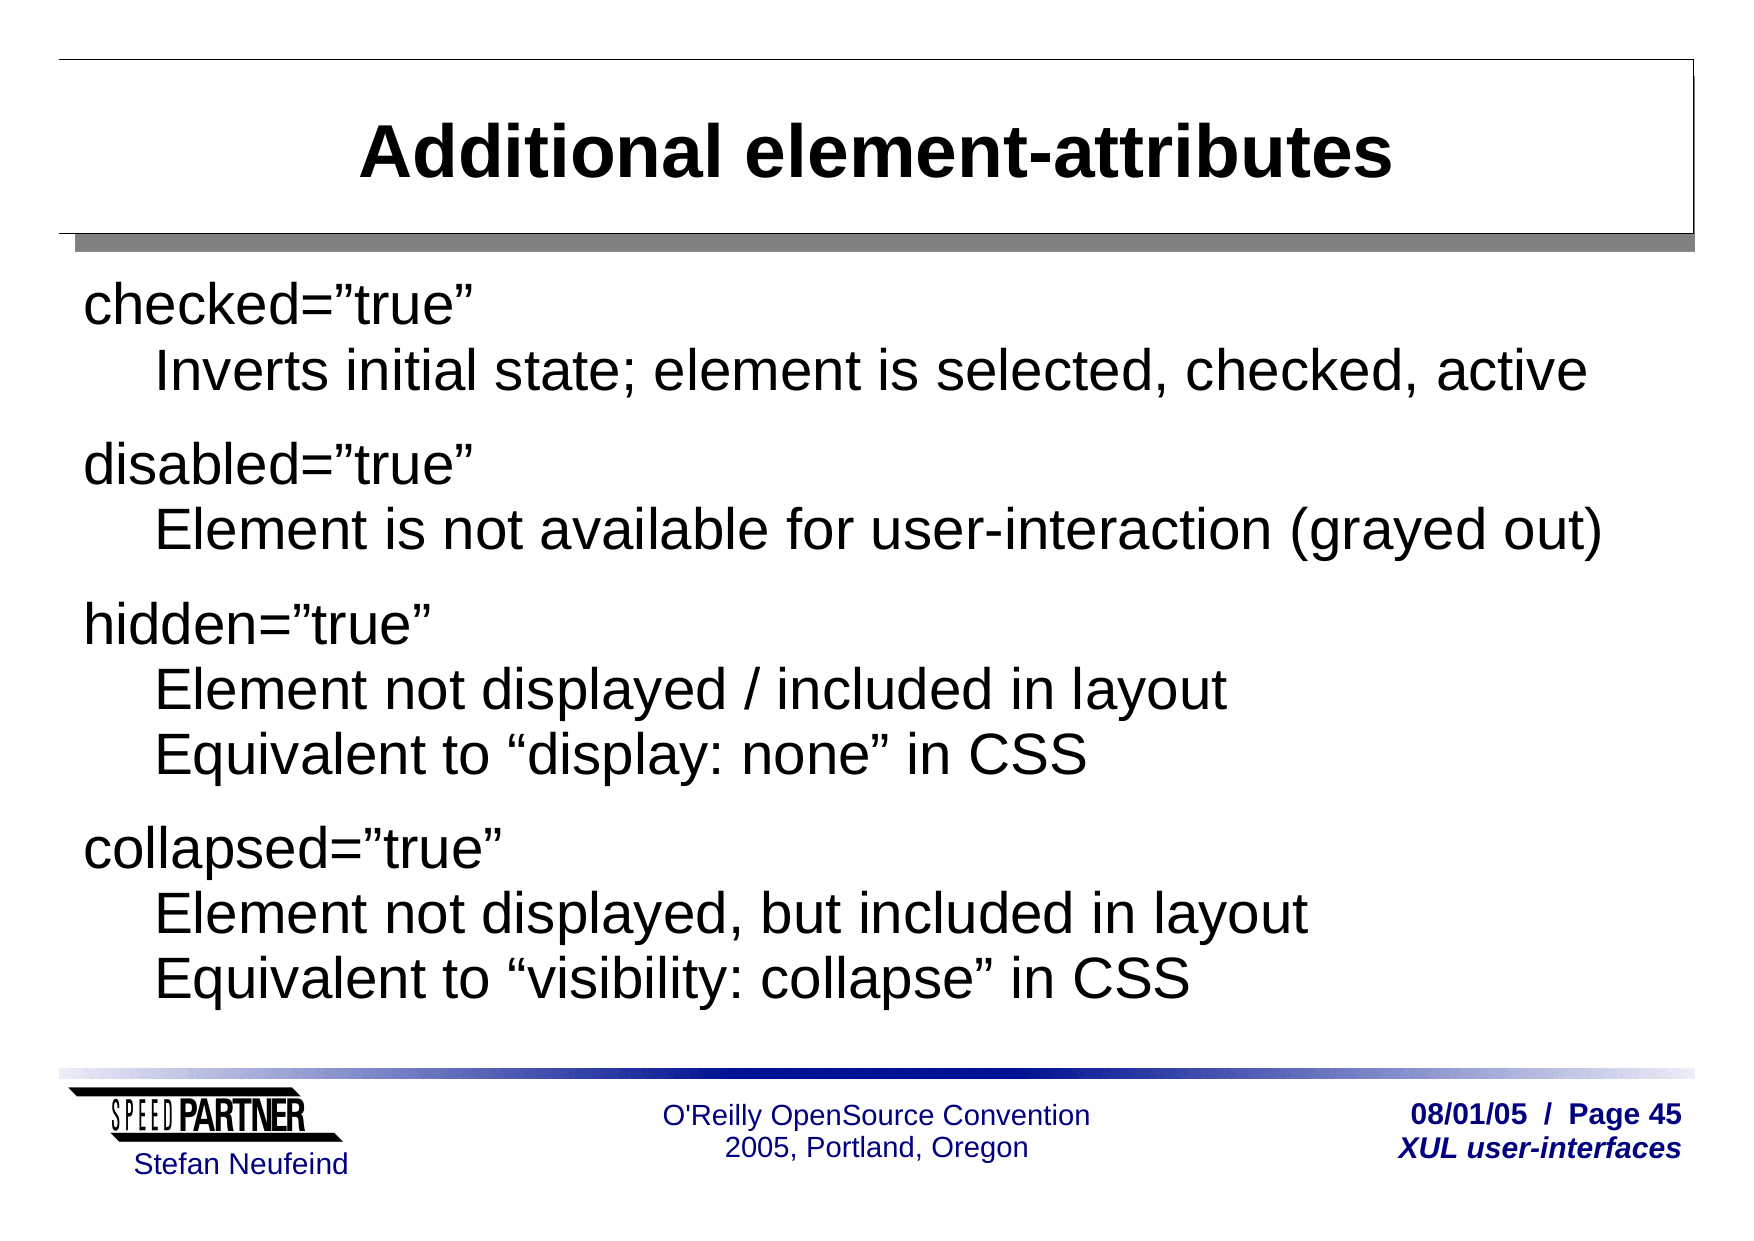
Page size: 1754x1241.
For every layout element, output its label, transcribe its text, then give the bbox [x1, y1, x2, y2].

picture [59, 1068, 1695, 1079]
picture [64, 1082, 348, 1146]
title Additional element-attributes [59, 59, 1695, 244]
list checked=”true” Inverts initial state; element is selected, checked, active disabled=”true” Element is not available for user-interaction (grayed out) hidden=”true” Element not displayed / included in layout Equivalent to “display: none” in CSS collapsed=”true” Element not displayed, but included in layout Equivalent to “visibility: collapse” in CSS [71, 272, 1695, 1055]
